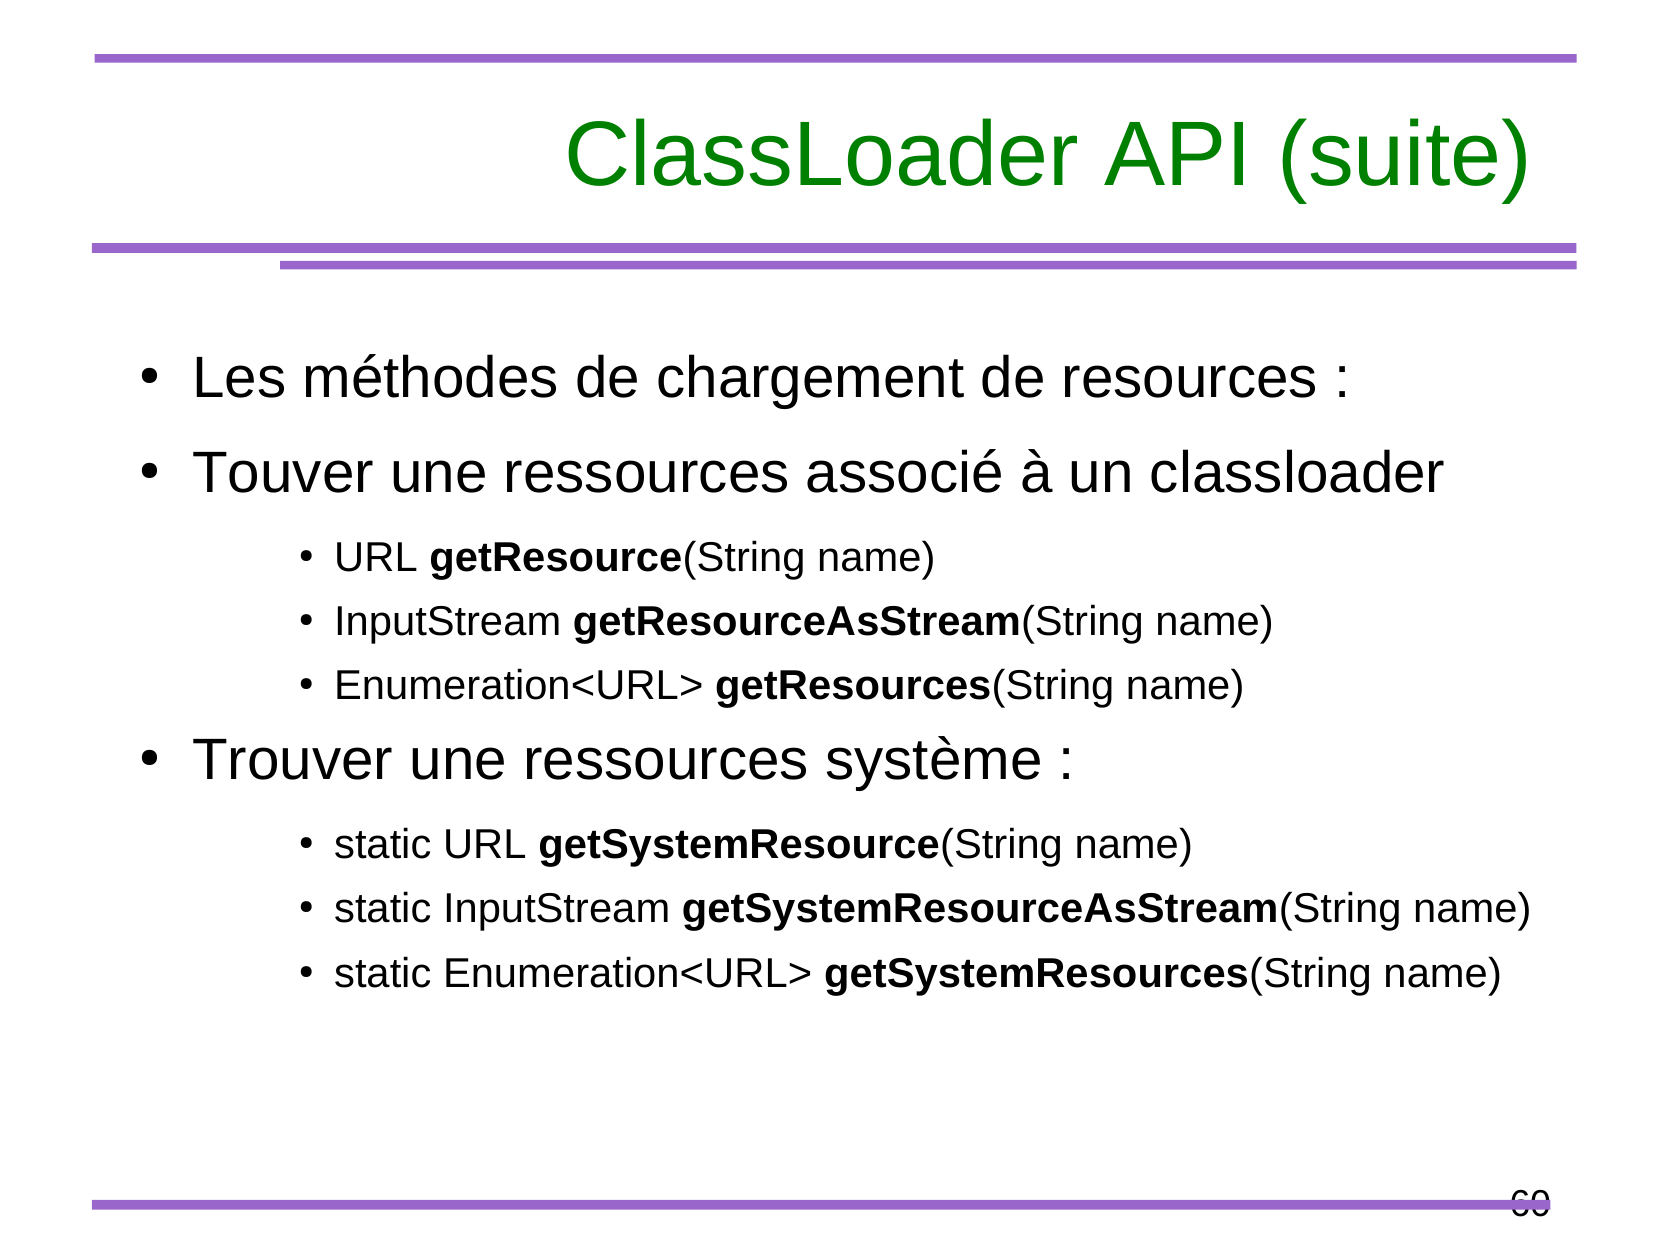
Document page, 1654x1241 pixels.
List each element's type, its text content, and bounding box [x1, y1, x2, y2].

title ClassLoader API (suite) [121, 49, 1534, 257]
list Les méthodes de chargement de resources : Touver une ressources associé à un classloader URL getResource(String name) InputStream getResourceAsStream(String name) Enumeration<URL> getResources(String name) Trouver une ressources système : static URL getSystemResource(String name) static InputStream getSystemResourceAsStream(String name) static Enumeration<URL> getSystemResources(String name) [121, 344, 1534, 1127]
